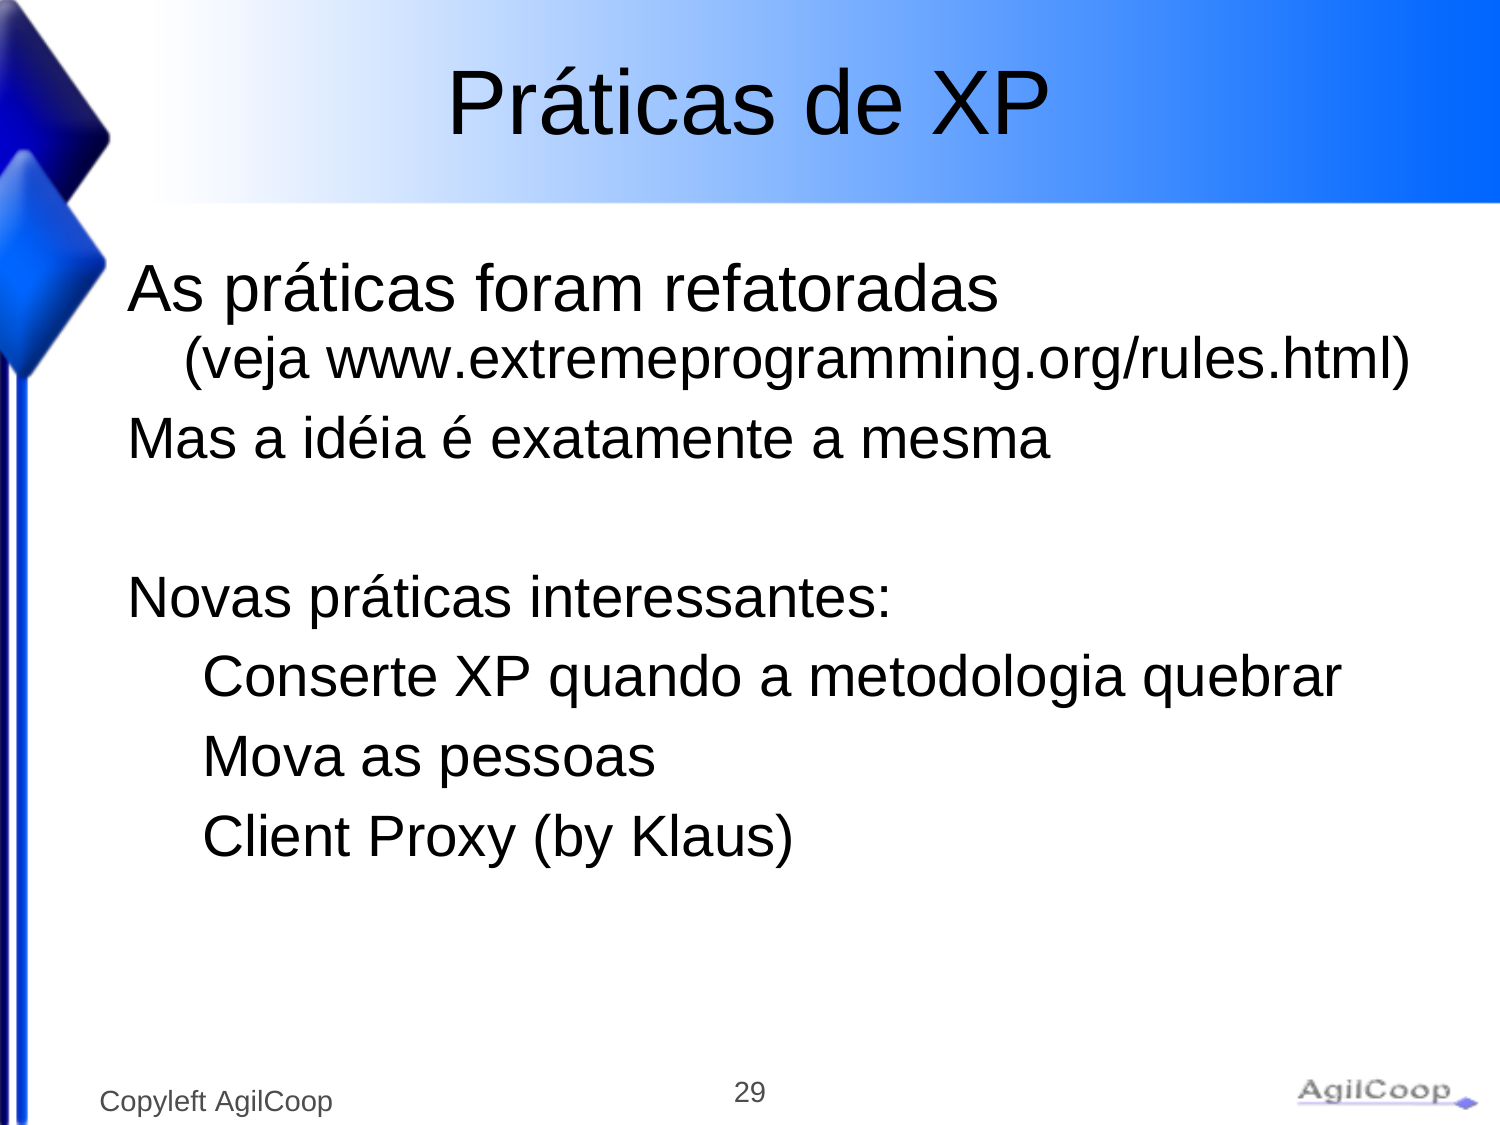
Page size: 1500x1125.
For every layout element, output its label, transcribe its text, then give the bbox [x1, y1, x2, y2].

list As práticas foram refatoradas (veja www.extremeprogramming.org/rules.html) Mas a idéia é exatamente a mesma Novas práticas interessantes: Conserte XP quando a metodologia quebrar Mova as pessoas Client Proxy (by Klaus) [112, 243, 1463, 1006]
title Práticas de XP [75, 8, 1426, 197]
picture [0, 0, 1500, 1125]
